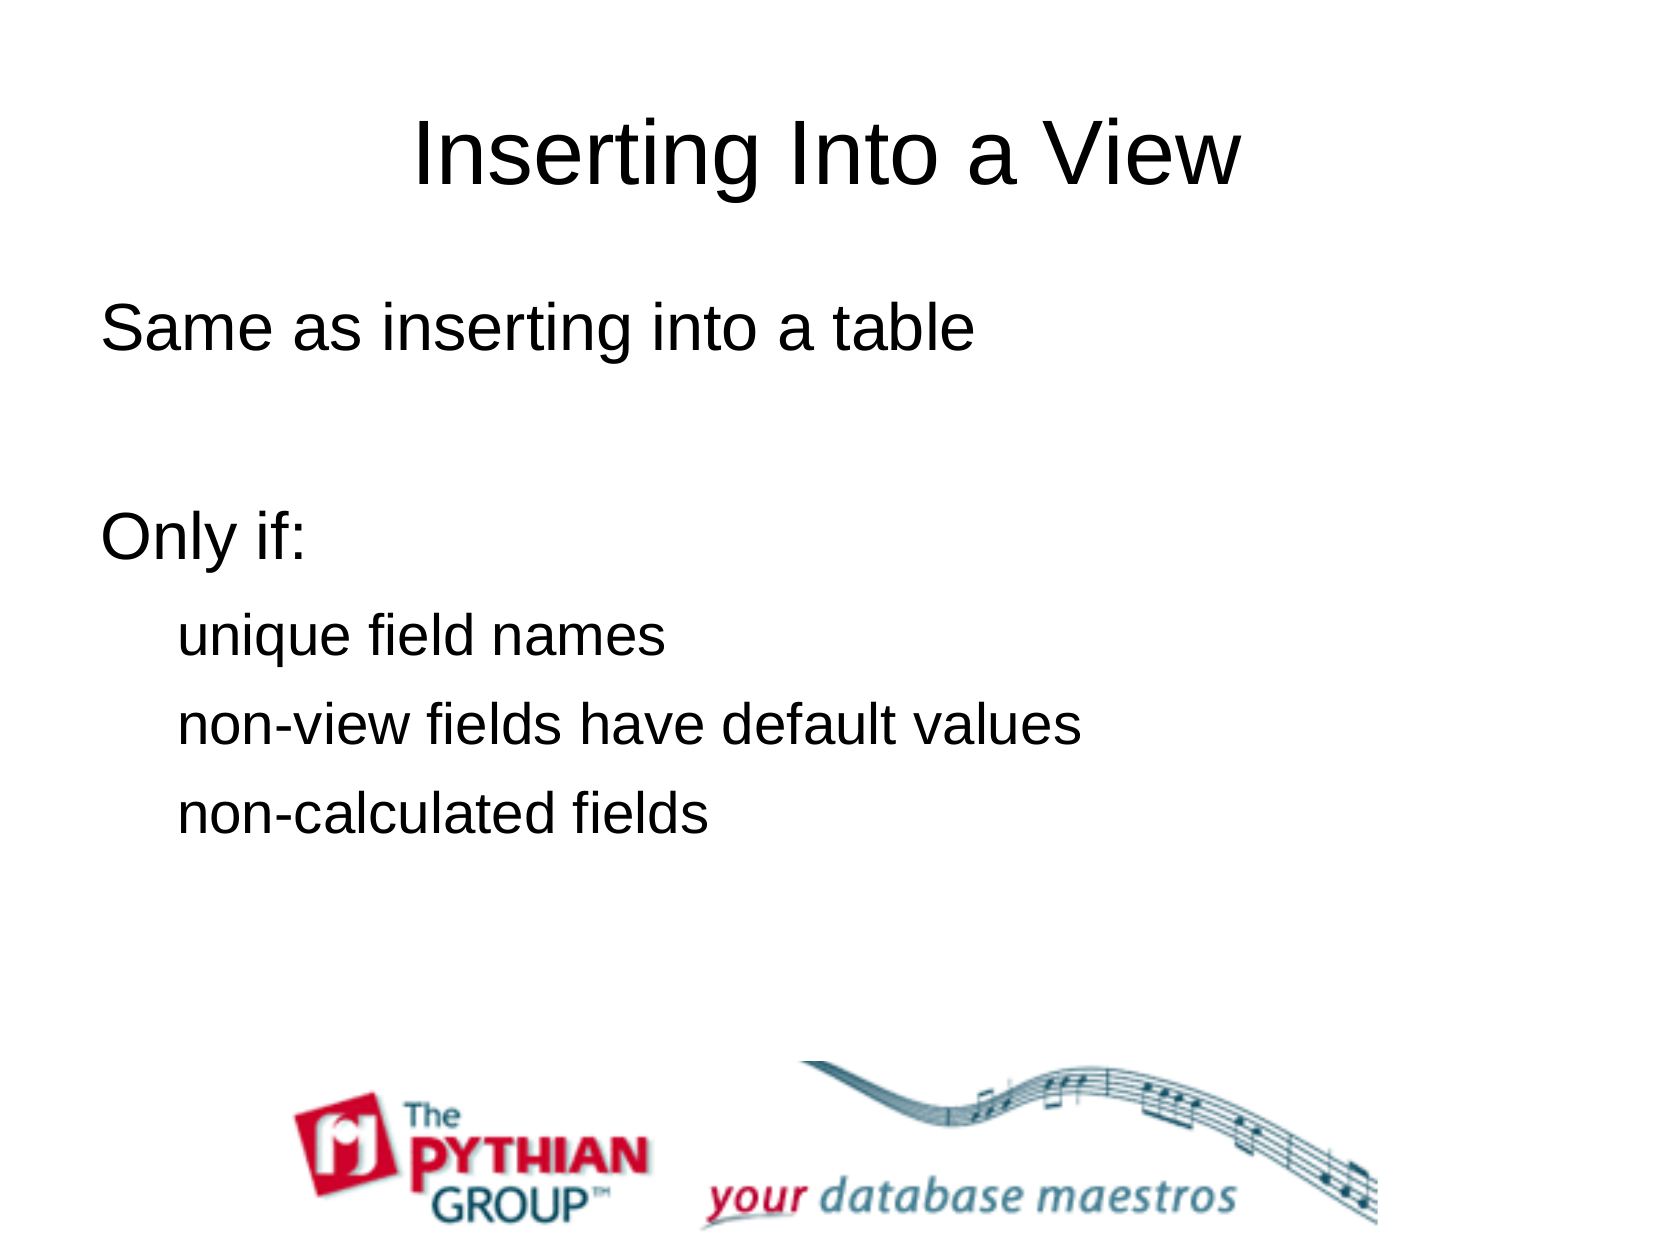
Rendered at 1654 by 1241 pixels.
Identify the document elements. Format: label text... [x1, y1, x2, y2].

title Inserting Into a View [82, 49, 1571, 257]
list Same as inserting into a table Only if: unique field names non-view fields have default values non-calculated fields [82, 290, 1571, 1094]
picture [266, 1094, 1378, 1241]
